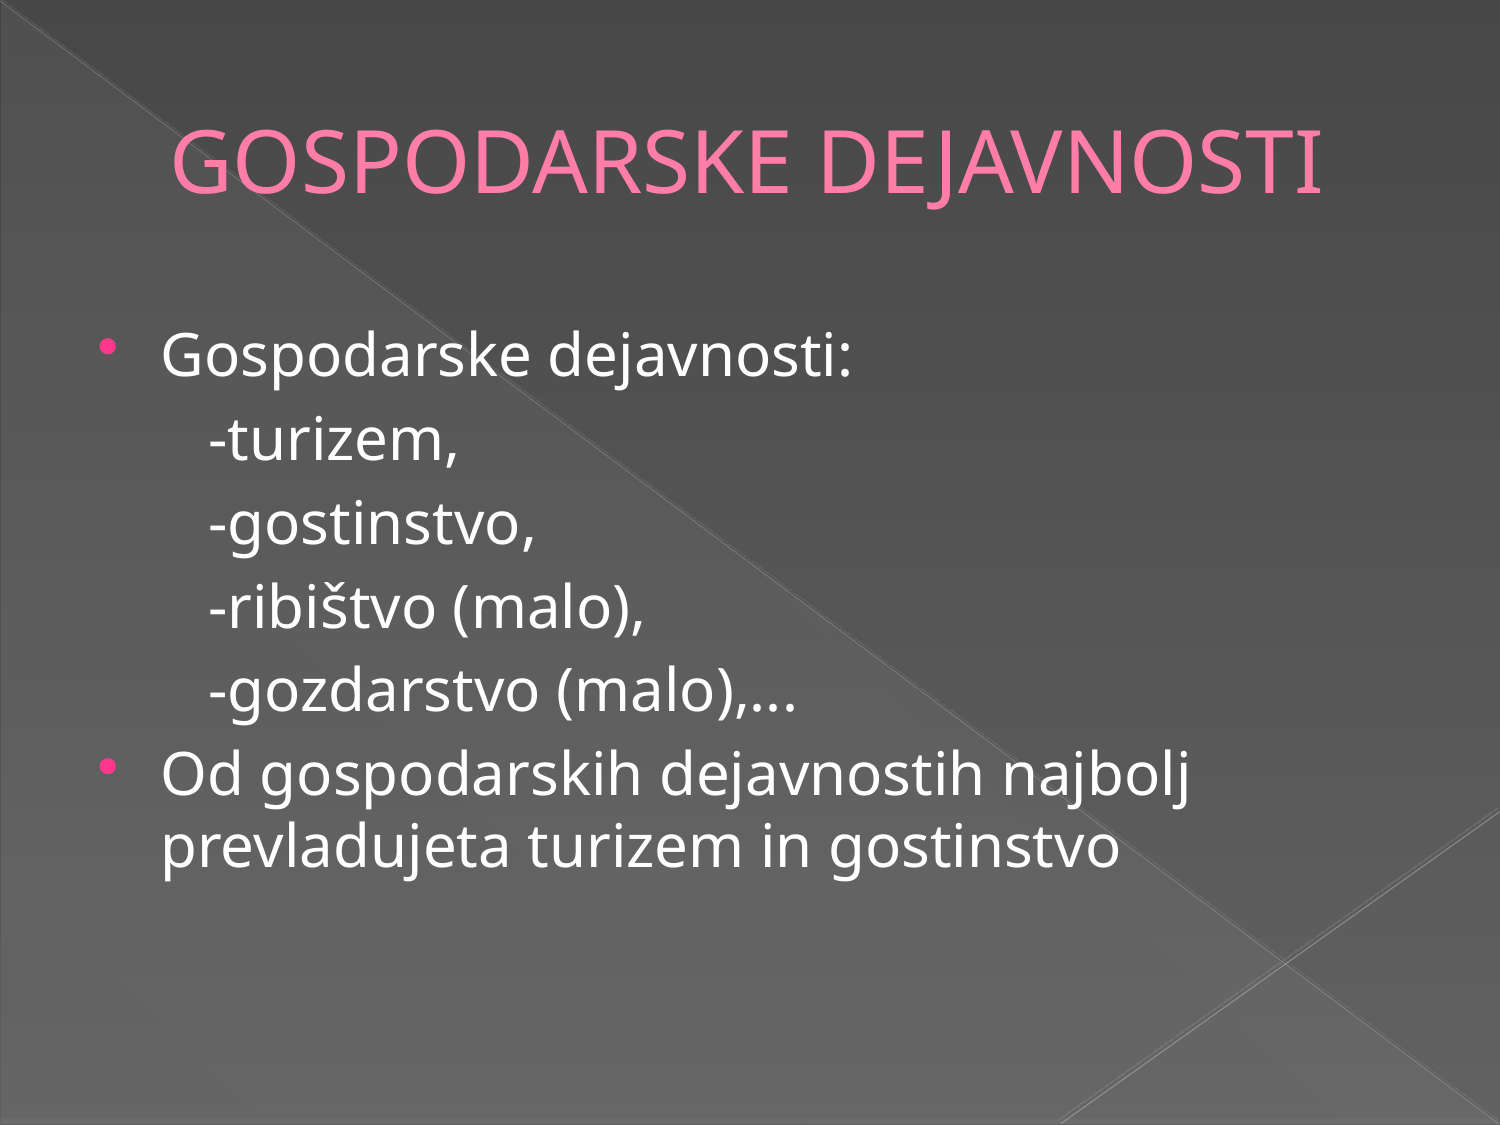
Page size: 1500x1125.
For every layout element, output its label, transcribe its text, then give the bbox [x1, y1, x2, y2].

title GOSPODARSKE DEJAVNOSTI [75, 43, 1425, 274]
list Gospodarske dejavnosti: -turizem, -gostinstvo, -ribištvo (malo), -gozdarstvo (malo),... Od gospodarskih dejavnostih najbolj prevladujeta turizem in gostinstvo [75, 308, 1425, 1059]
